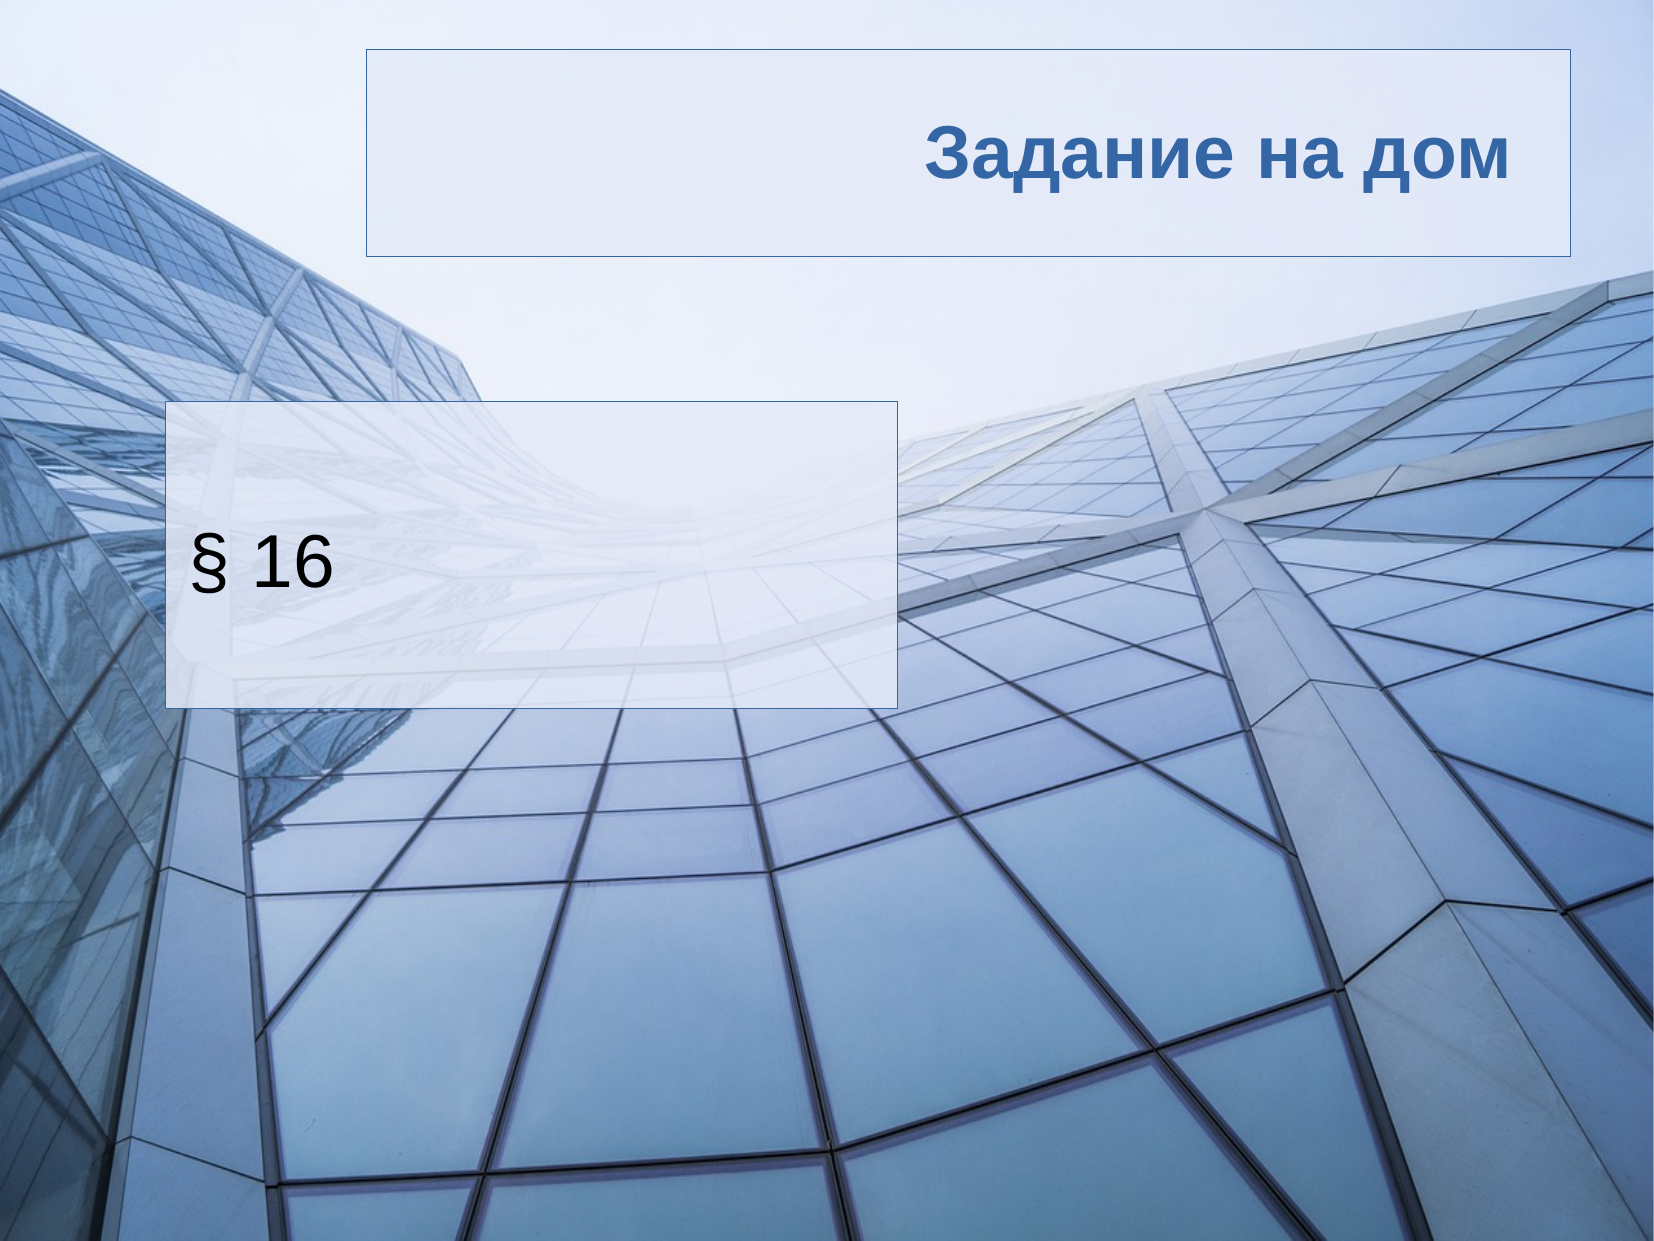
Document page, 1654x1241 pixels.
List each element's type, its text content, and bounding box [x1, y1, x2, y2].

picture [0, 0, 1654, 1241]
text_box § 16 [165, 401, 898, 709]
title Задание на дом [366, 49, 1571, 257]
